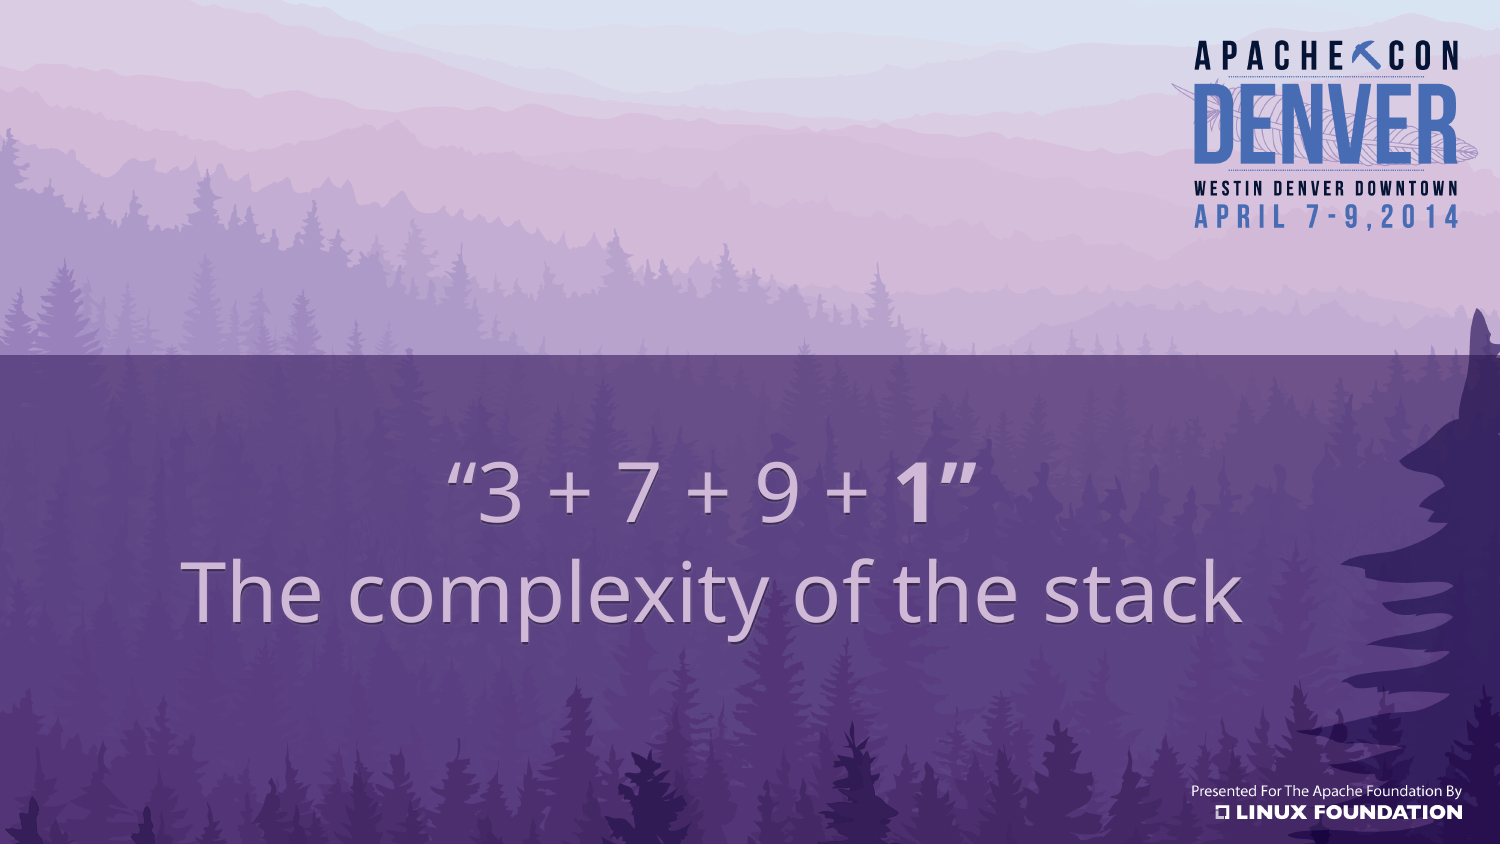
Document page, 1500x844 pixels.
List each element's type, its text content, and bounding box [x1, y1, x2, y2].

title “3 + 7 + 9 + 1” The complexity of the stack [165, 419, 1366, 661]
picture [0, 0, 1500, 844]
